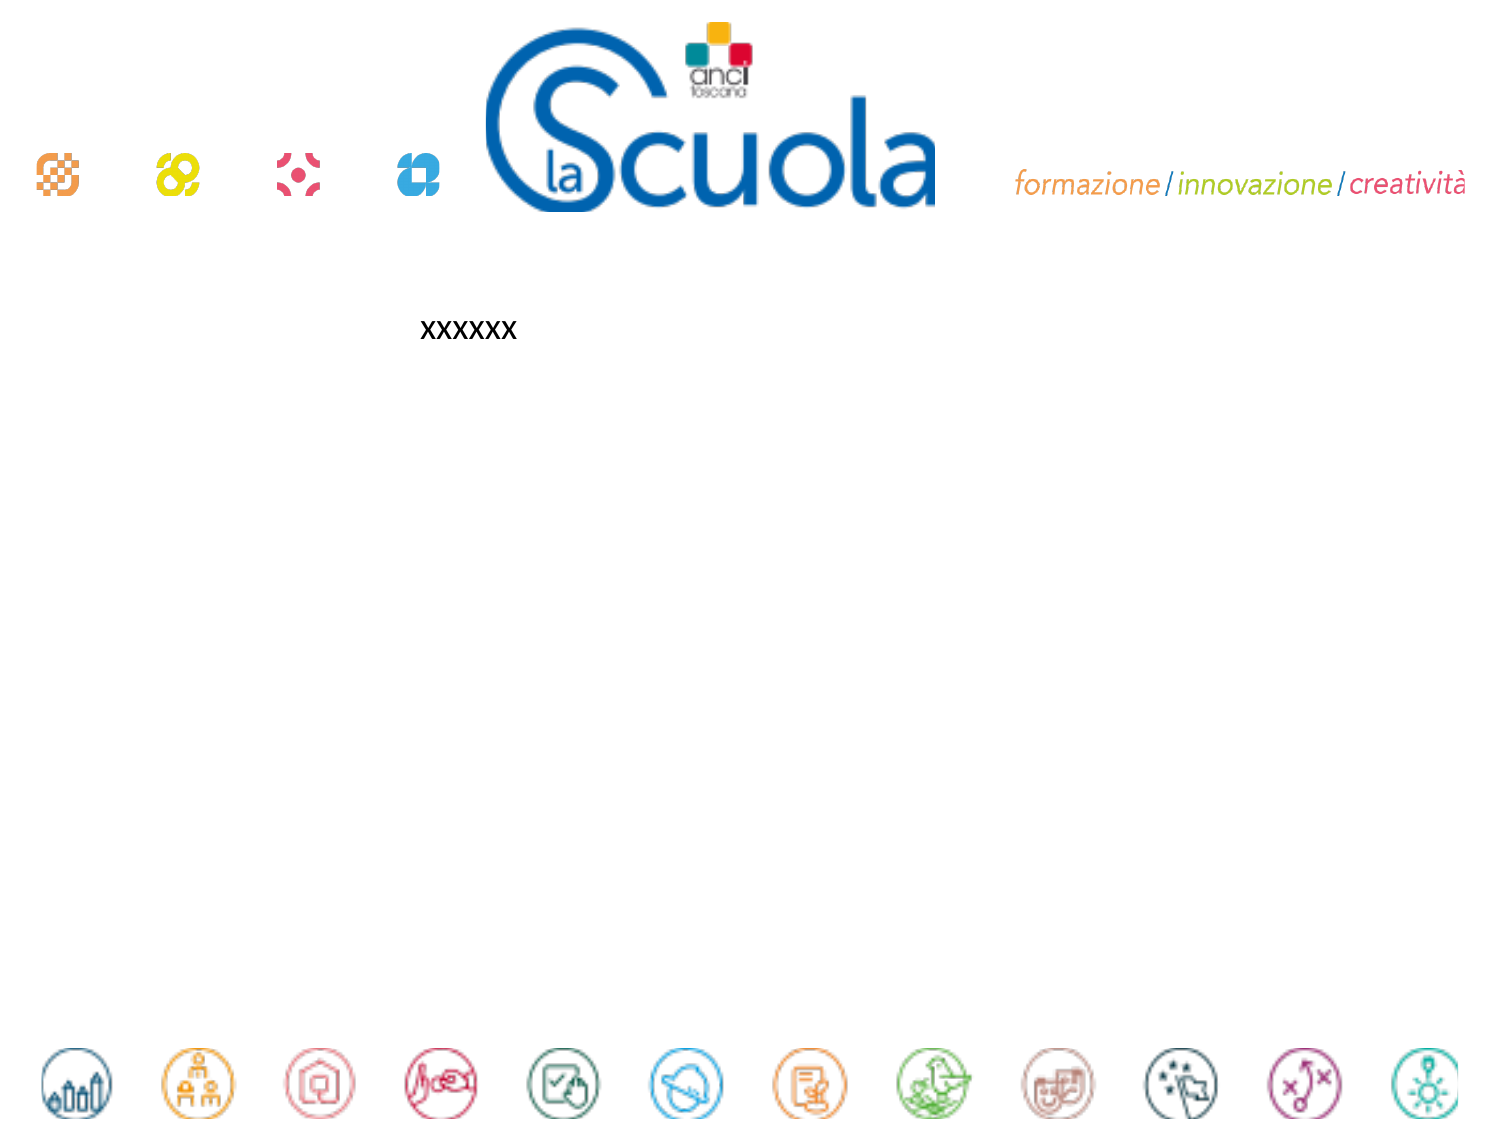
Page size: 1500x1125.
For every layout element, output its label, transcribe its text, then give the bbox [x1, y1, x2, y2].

text_box xxxxxx [405, 294, 1470, 355]
